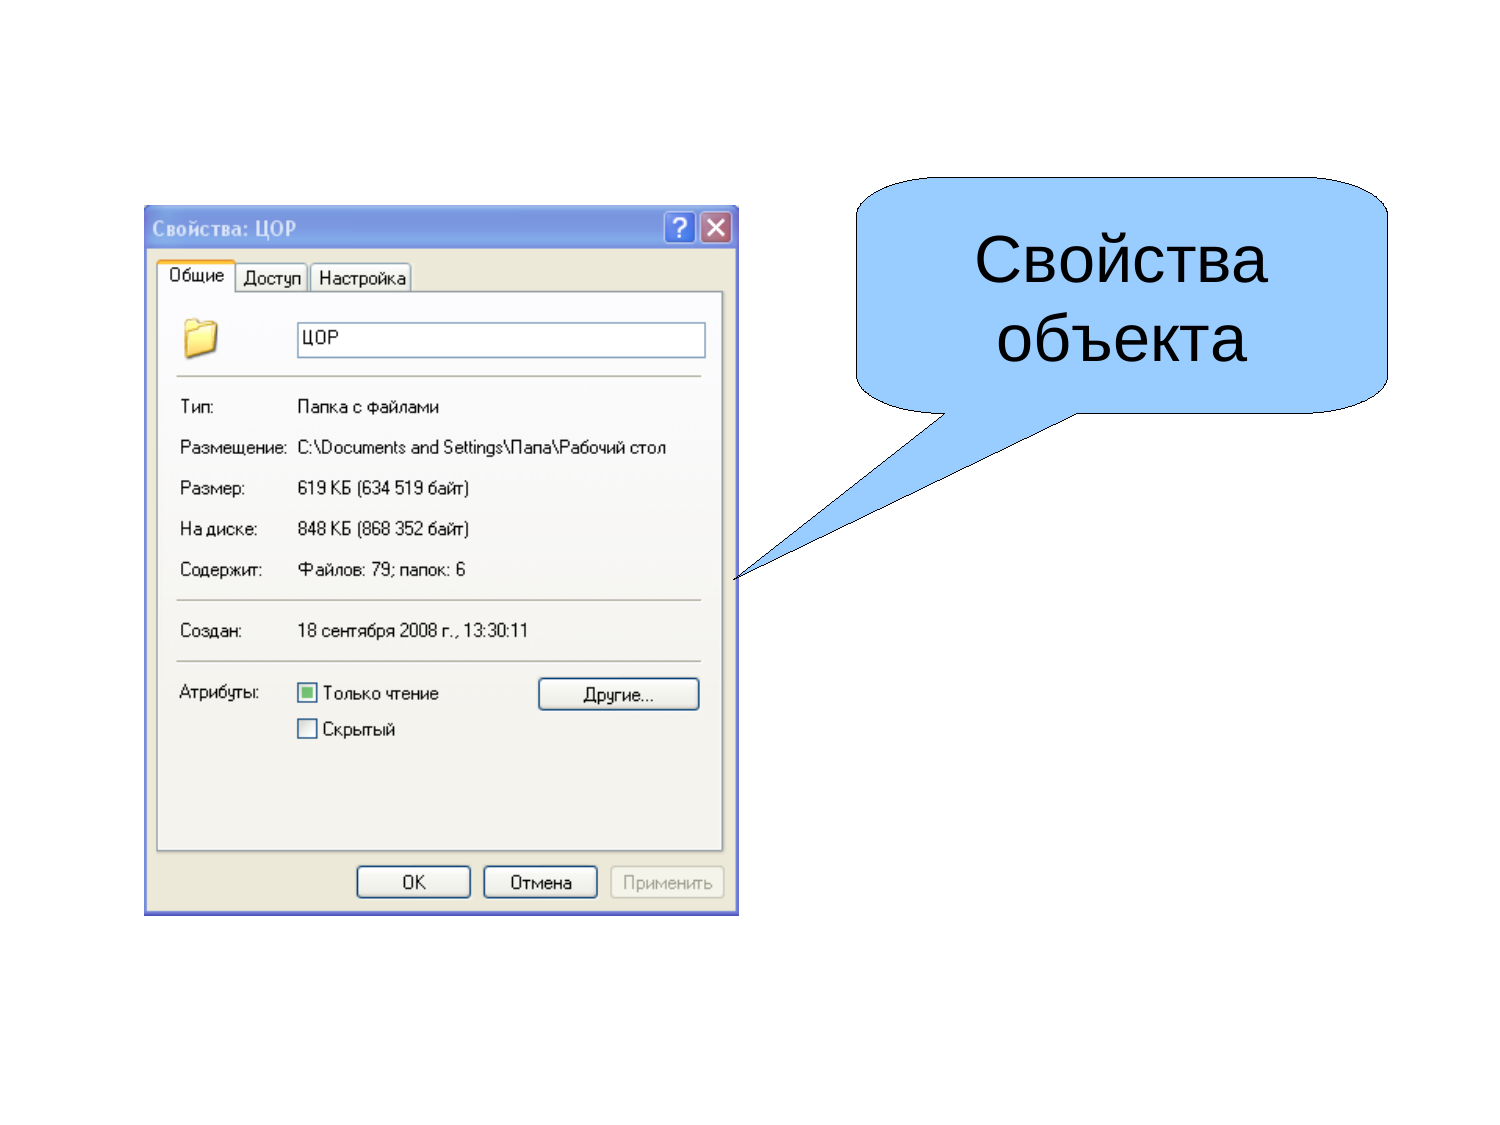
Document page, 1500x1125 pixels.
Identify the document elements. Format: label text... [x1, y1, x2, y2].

picture [144, 205, 739, 916]
text_box Свойства объекта [733, 177, 1388, 580]
